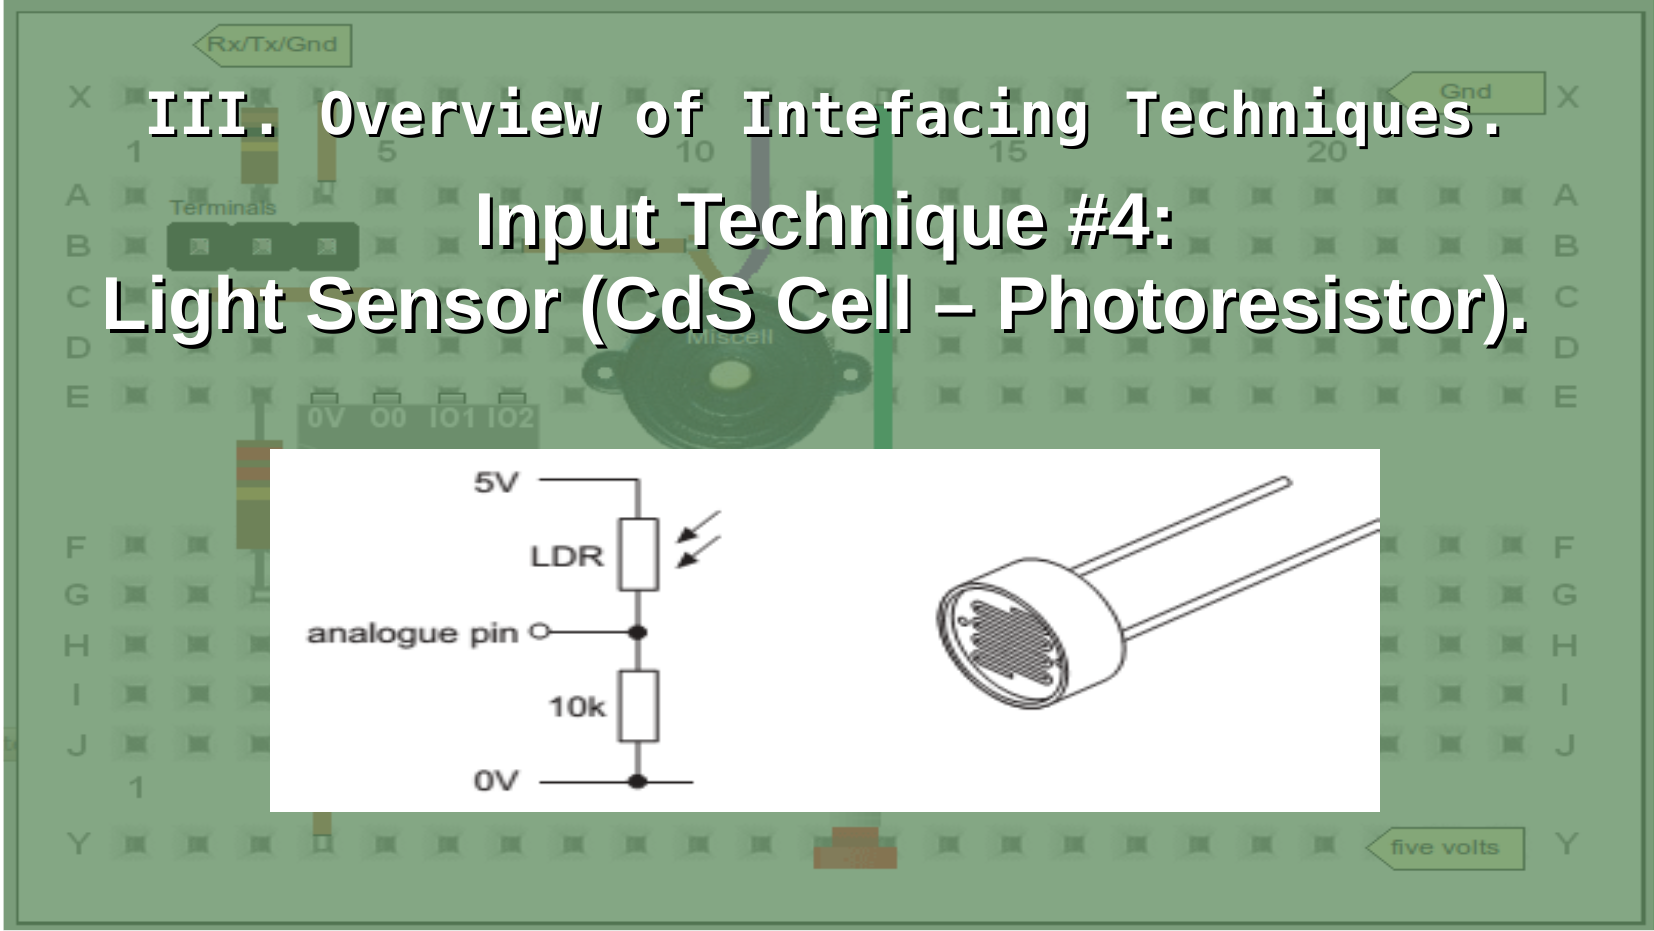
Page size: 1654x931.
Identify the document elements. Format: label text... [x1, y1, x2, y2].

subtitle Input Technique #4: Light Sensor (CdS Cell – Photoresistor). [71, 177, 1561, 886]
title III. Overview of Intefacing Techniques. [82, 28, 1571, 202]
picture [3, 0, 1654, 931]
